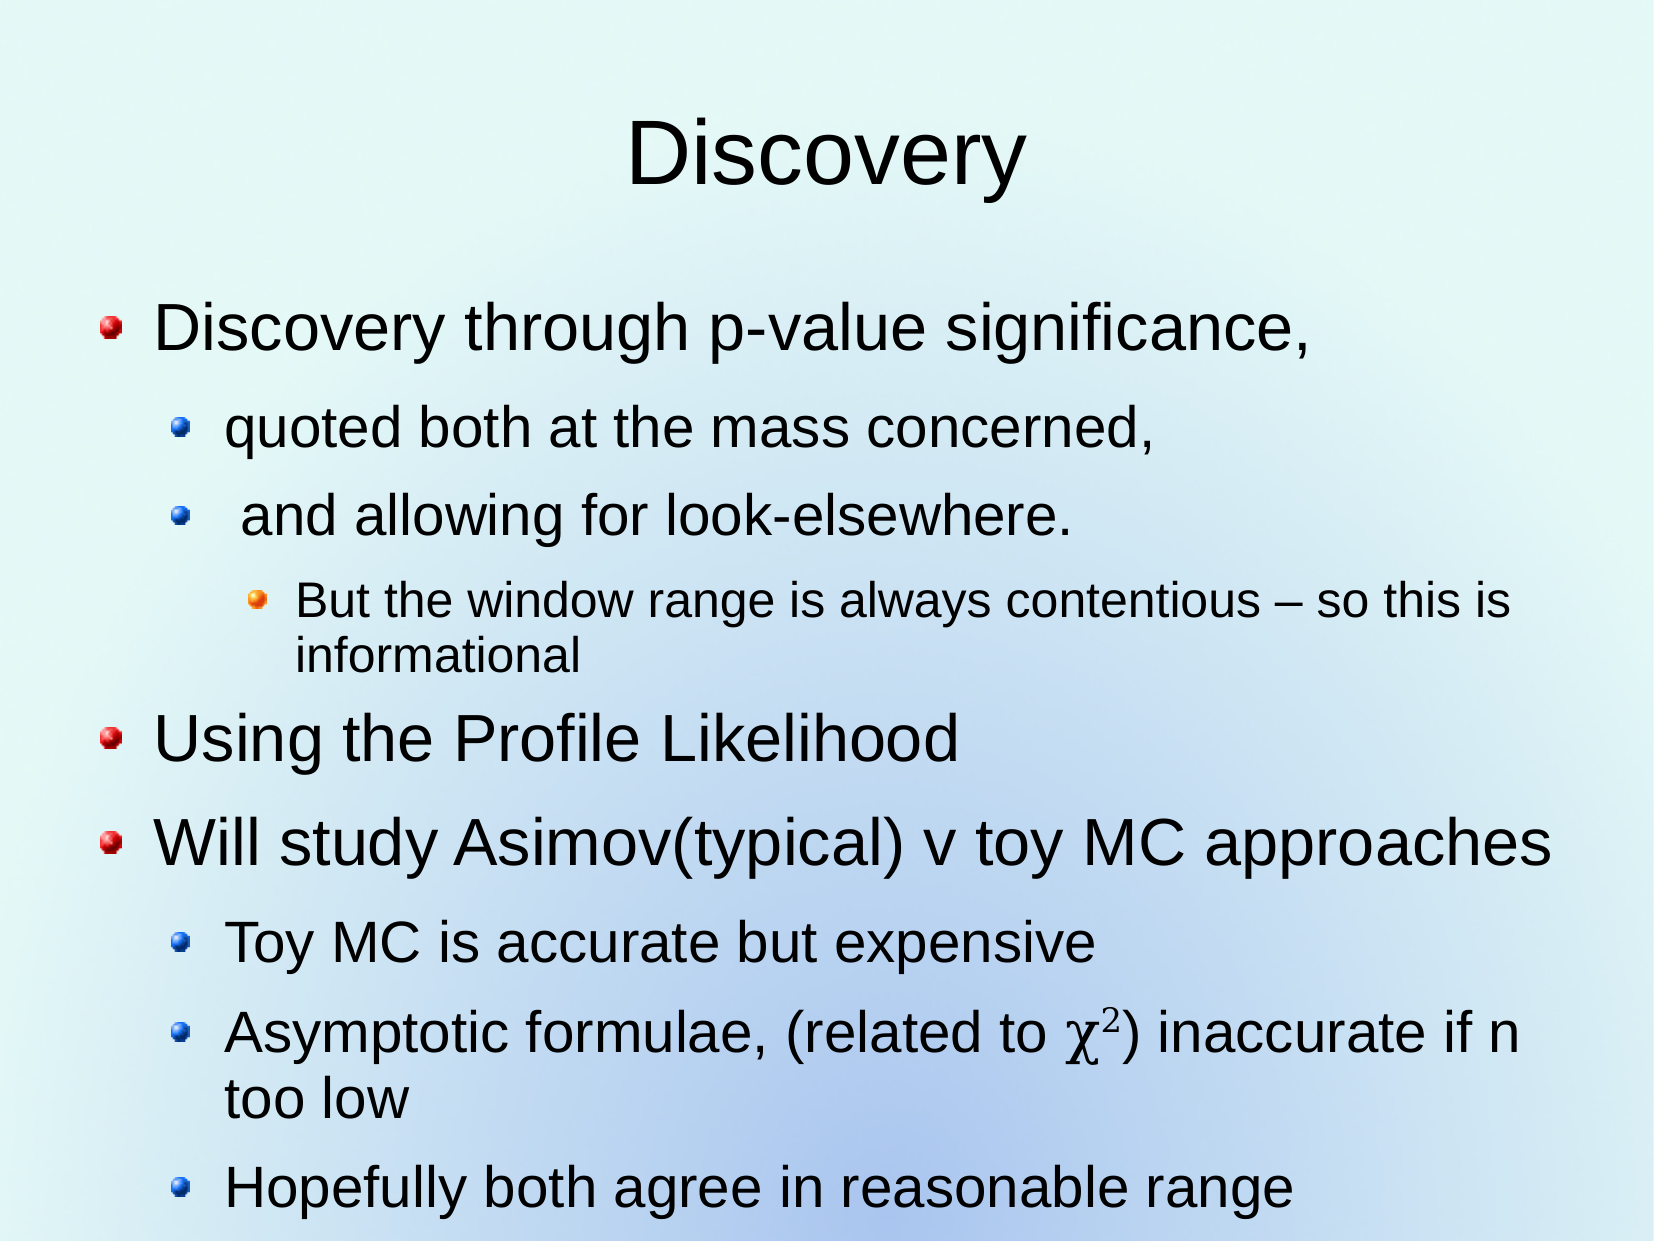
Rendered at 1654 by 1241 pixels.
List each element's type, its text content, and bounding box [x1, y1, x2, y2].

picture [0, 0, 1654, 1241]
title Discovery [82, 49, 1571, 257]
list Discovery through p-value significance, quoted both at the mass concerned, and allowing for look-elsewhere. But the window range is always contentious – so this is informational Using the Profile Likelihood Will study Asimov(typical) v toy MC approaches Toy MC is accurate but expensive Asymptotic formulae, (related to χ2) inaccurate if n too low Hopefully both agree in reasonable range [82, 290, 1571, 1220]
